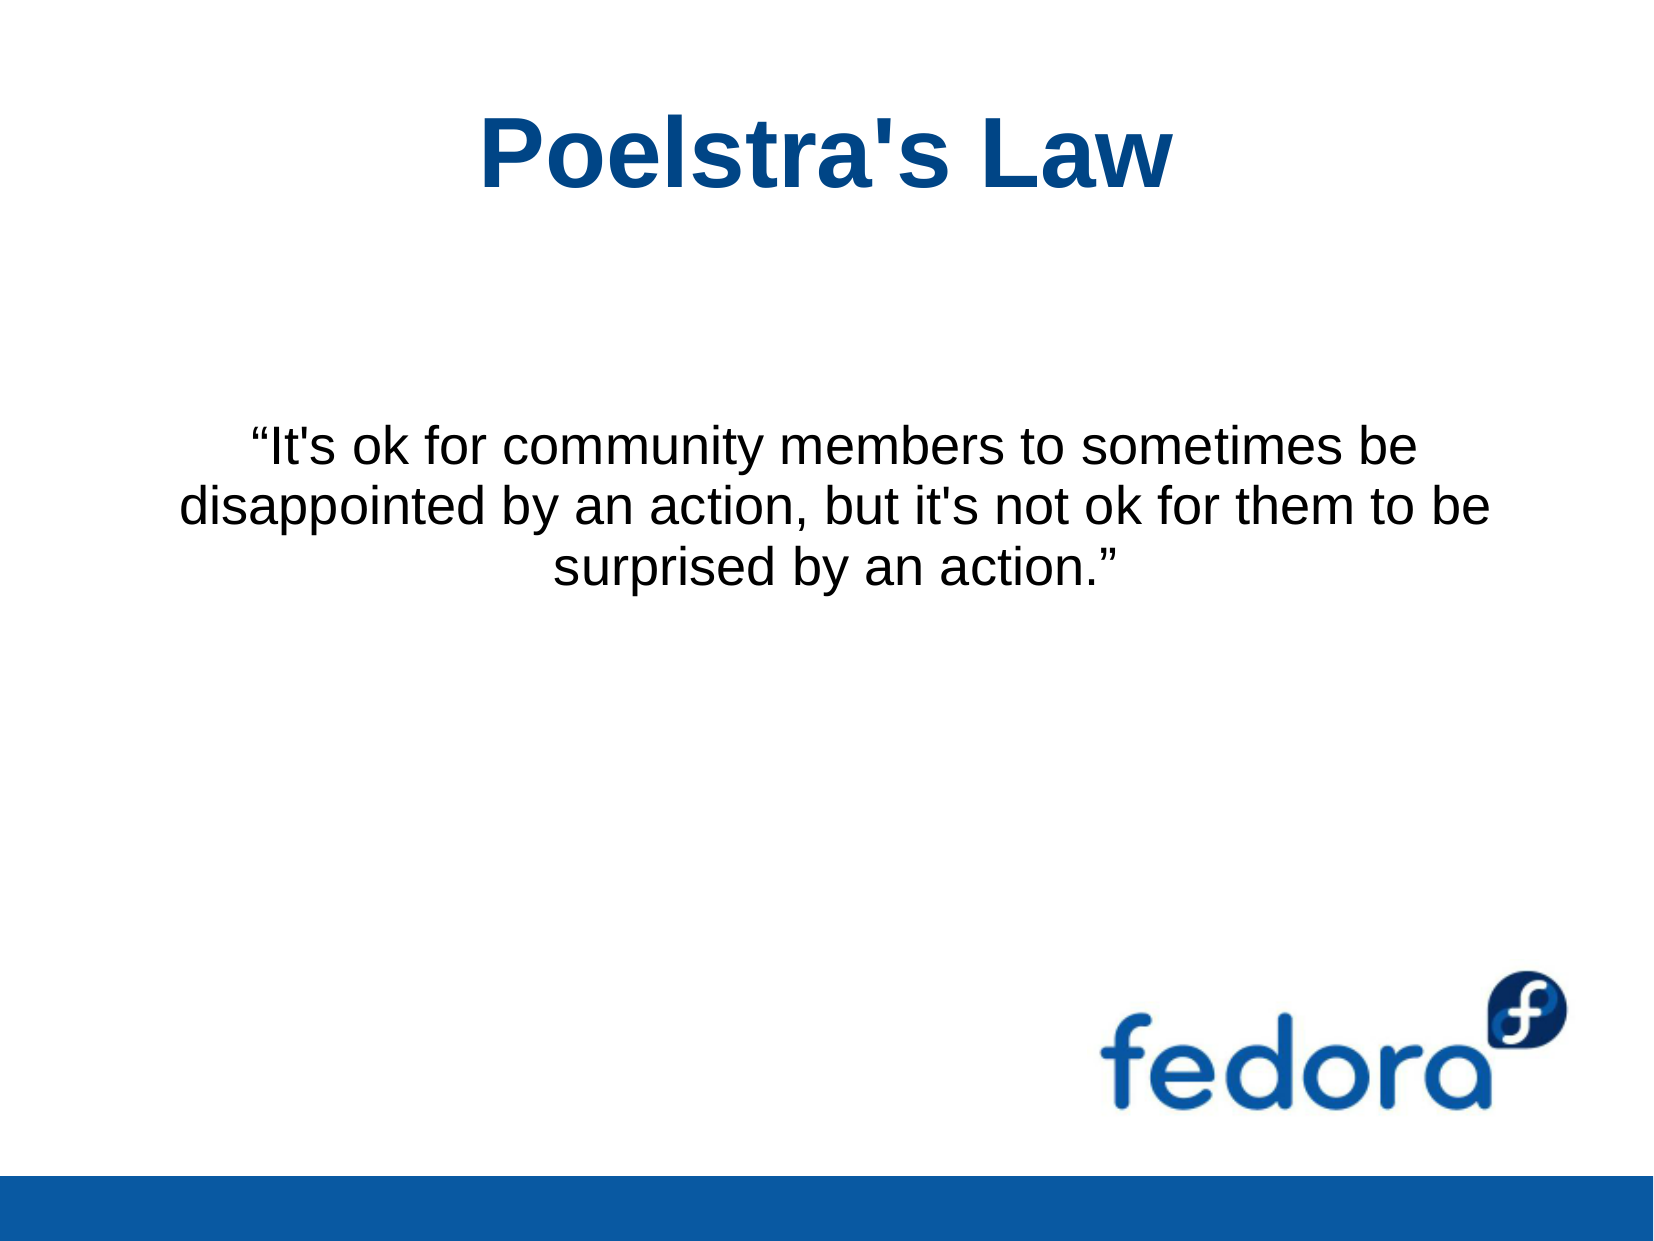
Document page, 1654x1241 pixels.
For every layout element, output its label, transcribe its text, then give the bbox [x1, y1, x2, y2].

list “It's ok for community members to sometimes be disappointed by an action, but it's not ok for them to be surprised by an action.” [71, 415, 1530, 785]
picture [0, 0, 1654, 1241]
title Poelstra's Law [82, 49, 1571, 257]
